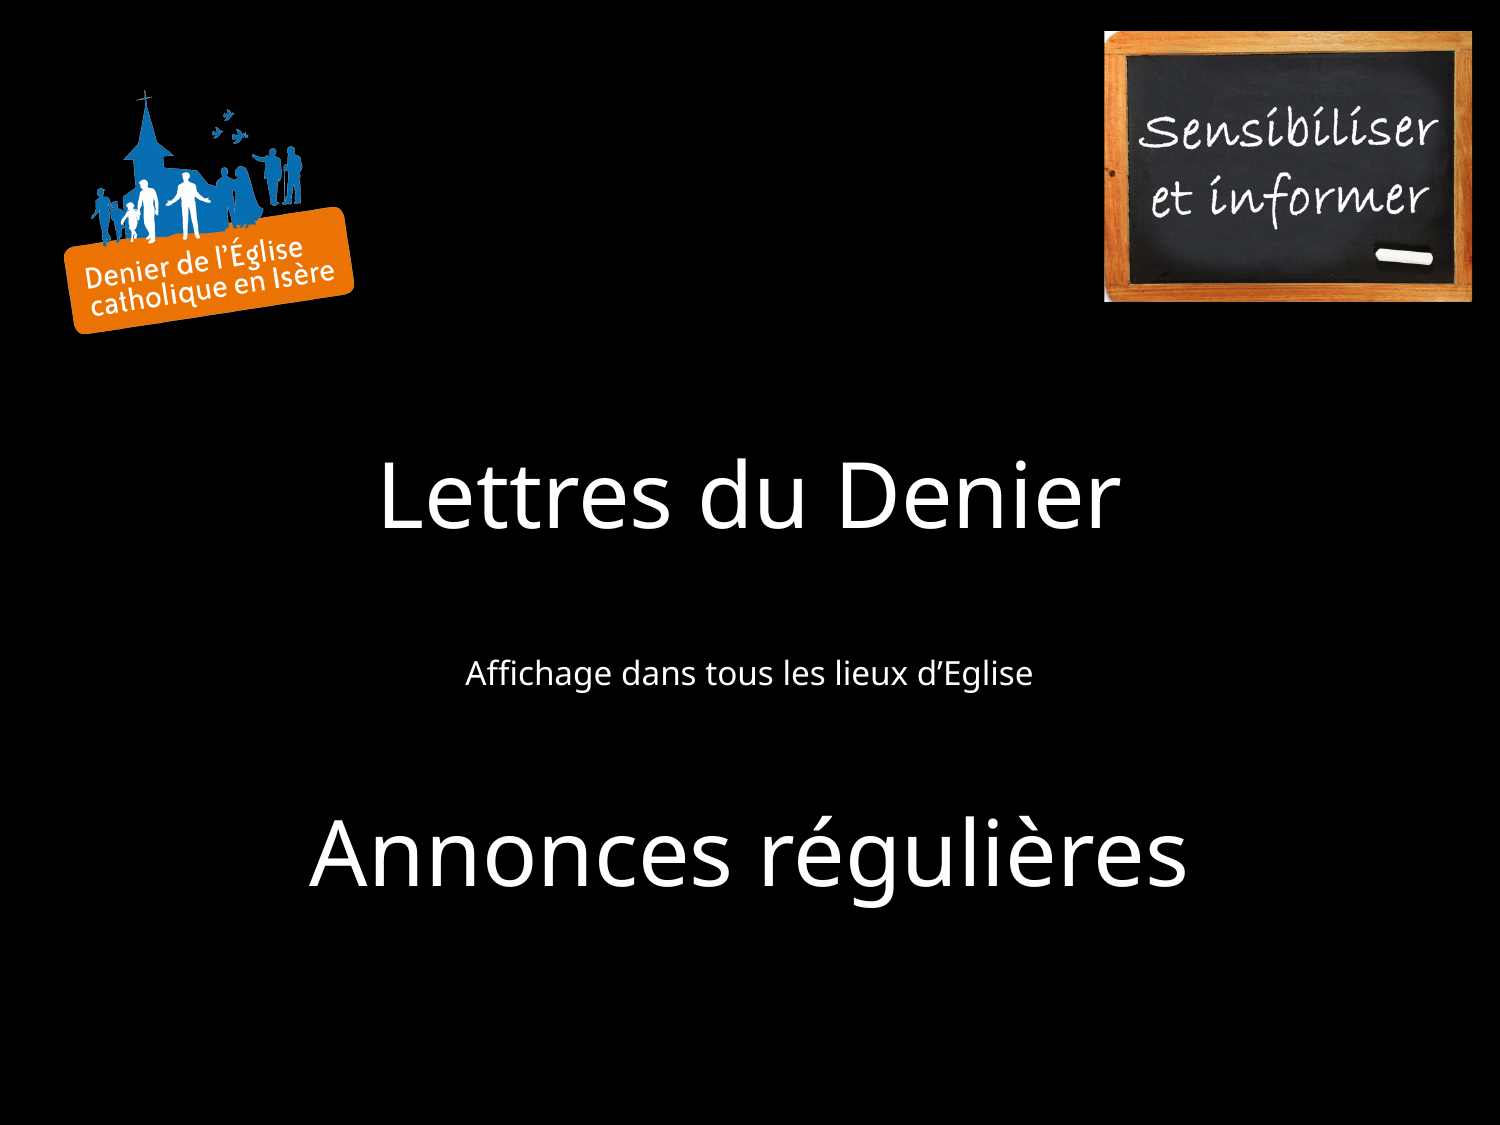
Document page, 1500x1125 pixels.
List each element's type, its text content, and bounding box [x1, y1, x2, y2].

text_box Affichage dans tous les lieux d’Eglise [100, 616, 1400, 733]
picture [64, 90, 354, 334]
picture [1104, 31, 1473, 302]
text_box Lettres du Denier [0, 420, 1500, 563]
text_box Annonces régulières [100, 786, 1400, 904]
